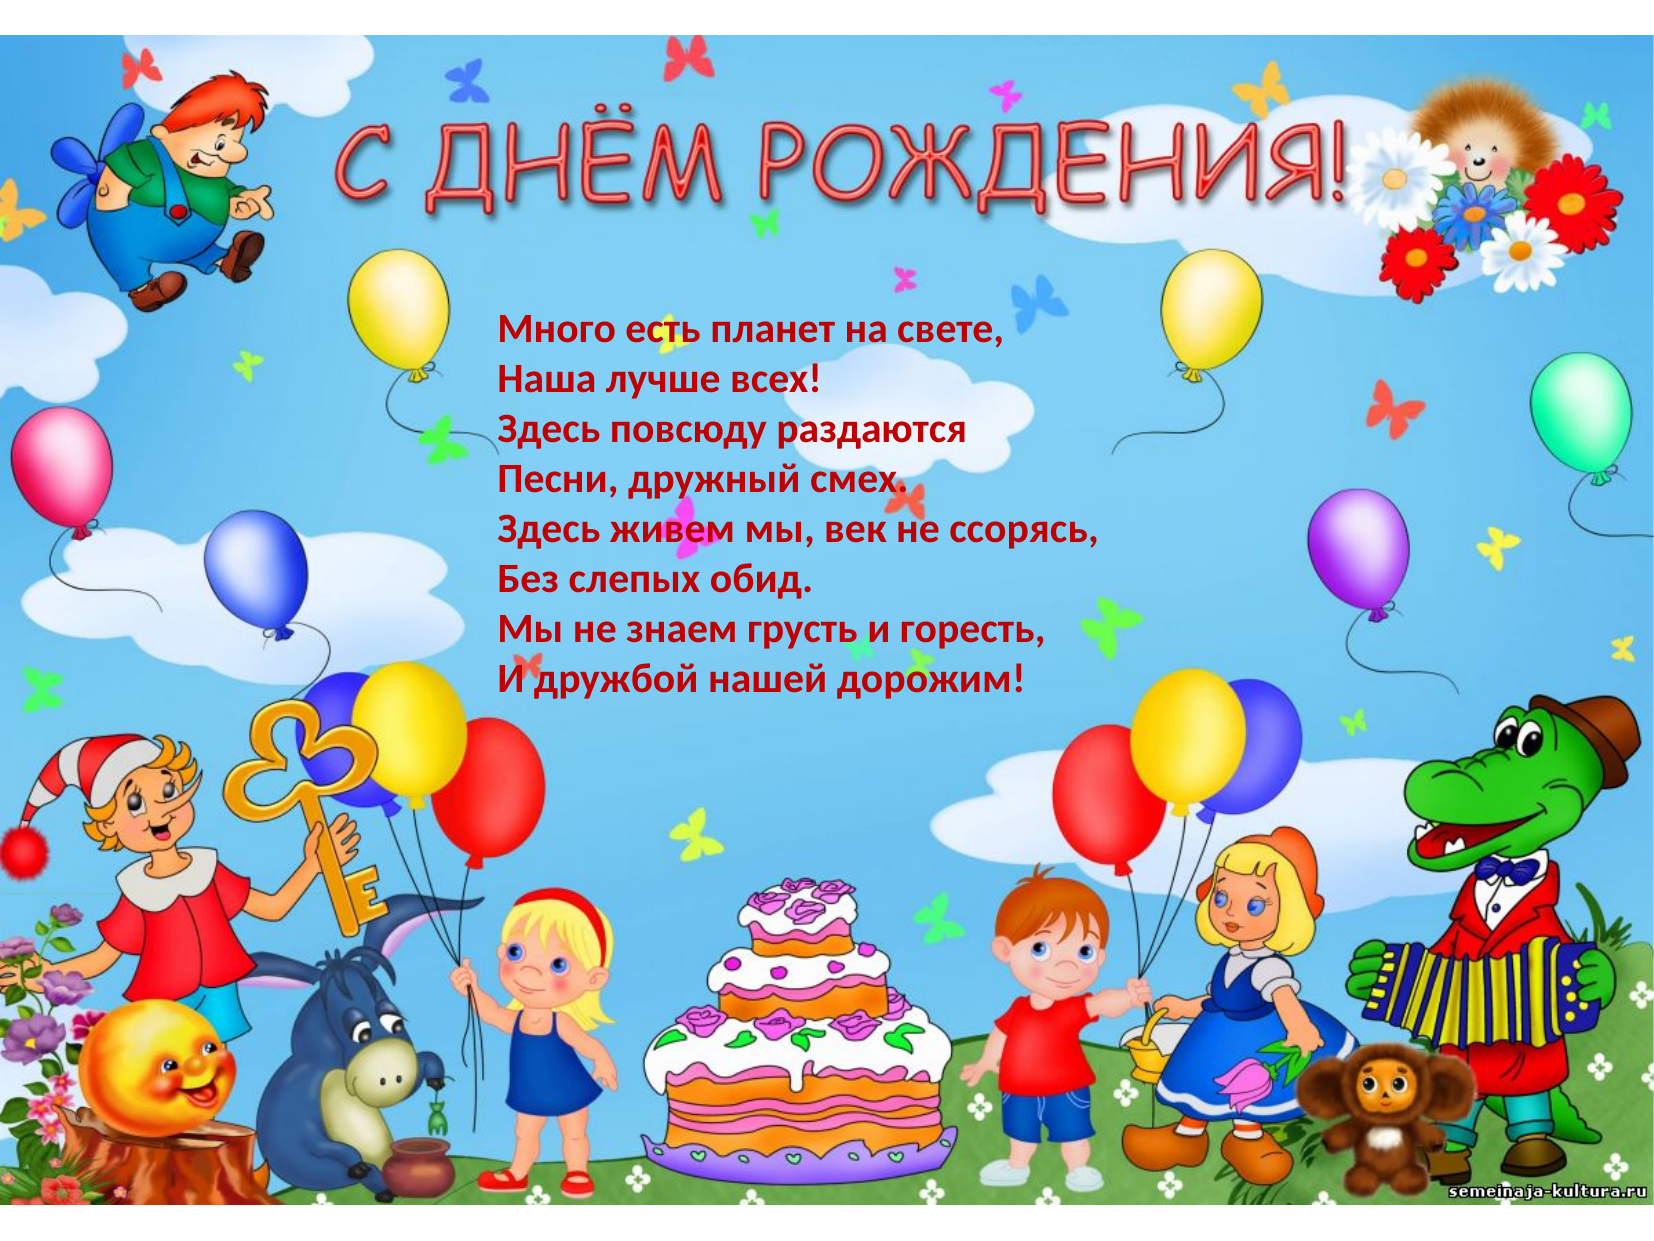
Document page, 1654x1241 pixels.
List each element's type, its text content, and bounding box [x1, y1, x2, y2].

text_box Много есть планет на свете, Наша лучше всех! Здесь повсюду раздаются Песни, дружный смех. Здесь живем мы, век не ссорясь, Без слепых обид. Мы не знаем грусть и горесть, И дружбой нашей дорожим! [482, 293, 1136, 713]
picture [0, 35, 1654, 1205]
